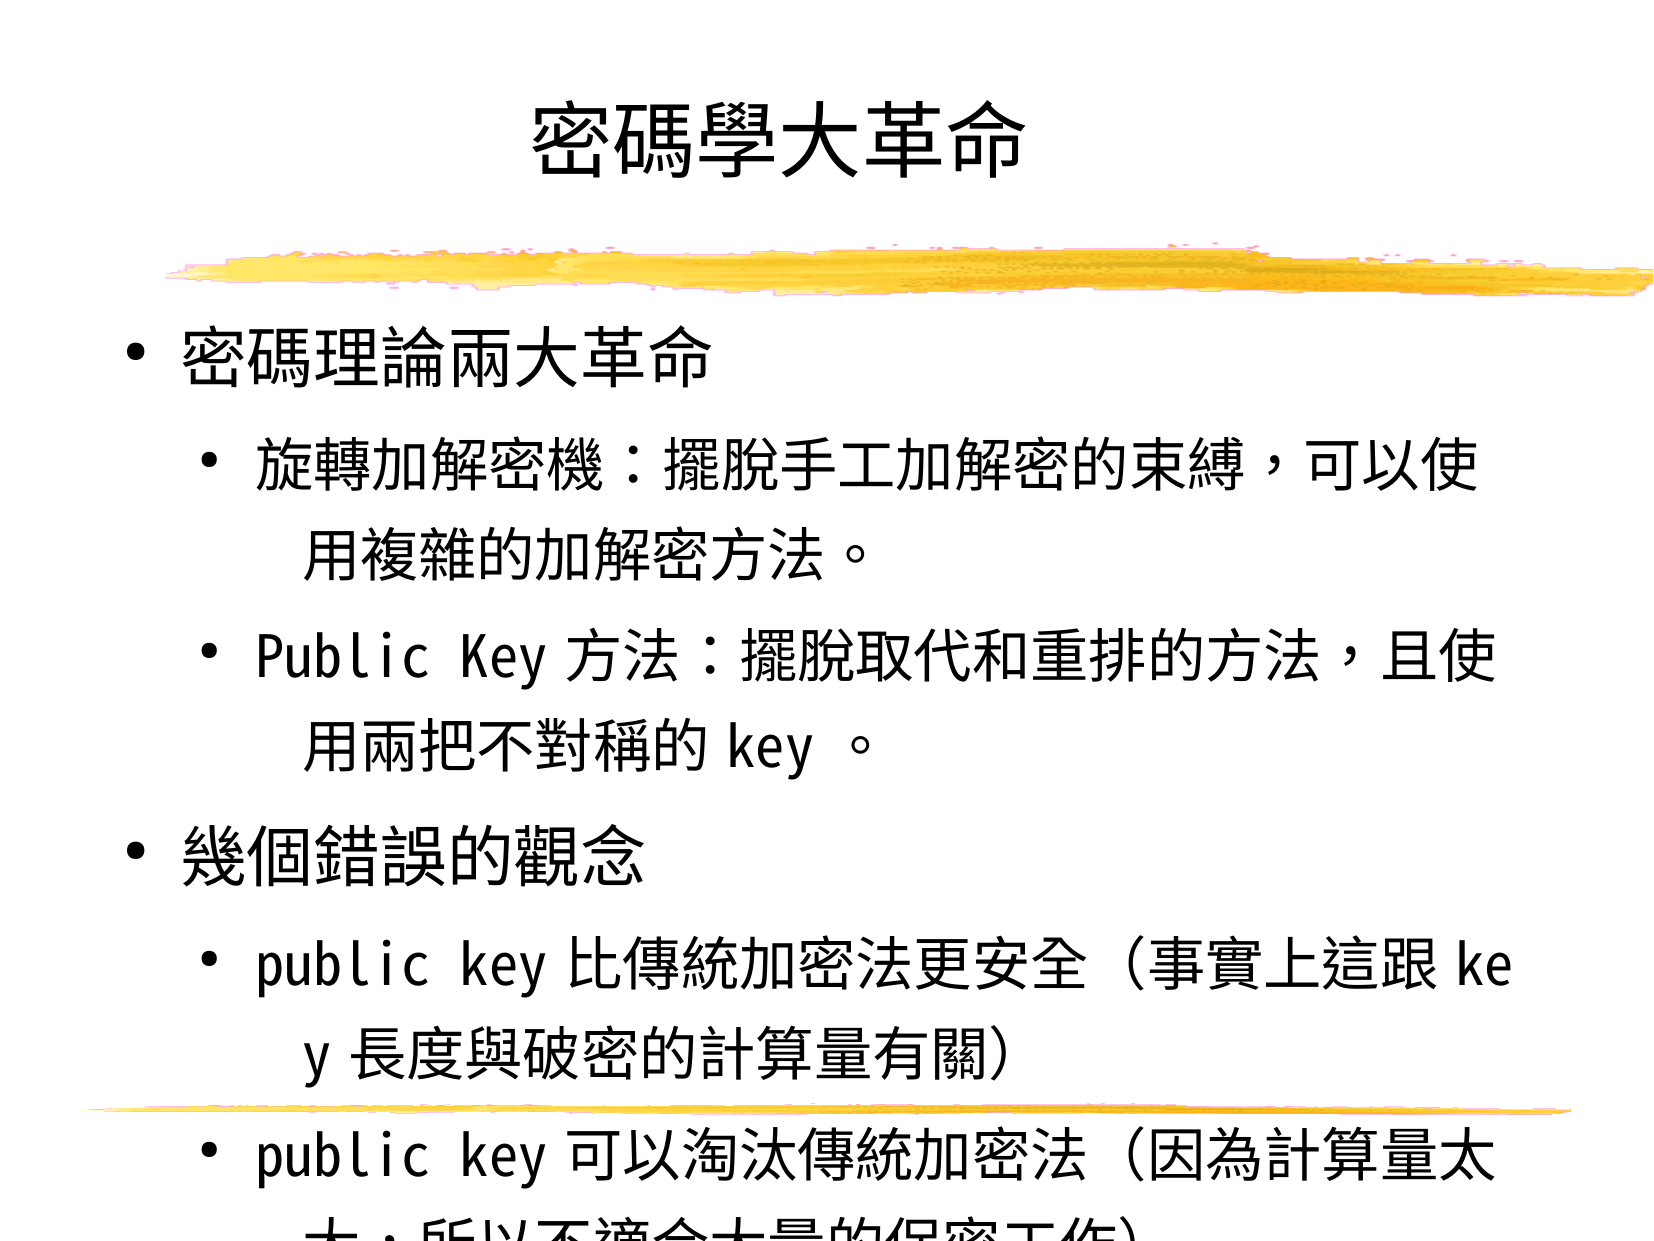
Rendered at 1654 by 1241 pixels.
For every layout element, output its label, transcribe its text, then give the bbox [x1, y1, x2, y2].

title 密碼學大革命 [76, 28, 1482, 235]
list 密碼理論兩大革命 旋轉加解密機：擺脫手工加解密的束縛，可以使用複雜的加解密方法。 Public Key方法：擺脫取代和重排的方法，且使用兩把不對稱的key。 幾個錯誤的觀念 public key比傳統加密法更安全（事實上這跟key長度與破密的計算量有關） public key可以淘汰傳統加密法（因為計算量太大，所以不適合大量的保密工作） public key會讓key交換變成非常簡單（不一定如此） [124, 299, 1530, 1241]
picture [165, 237, 1654, 308]
picture [1530, 1102, 1571, 1117]
picture [82, 1102, 124, 1117]
